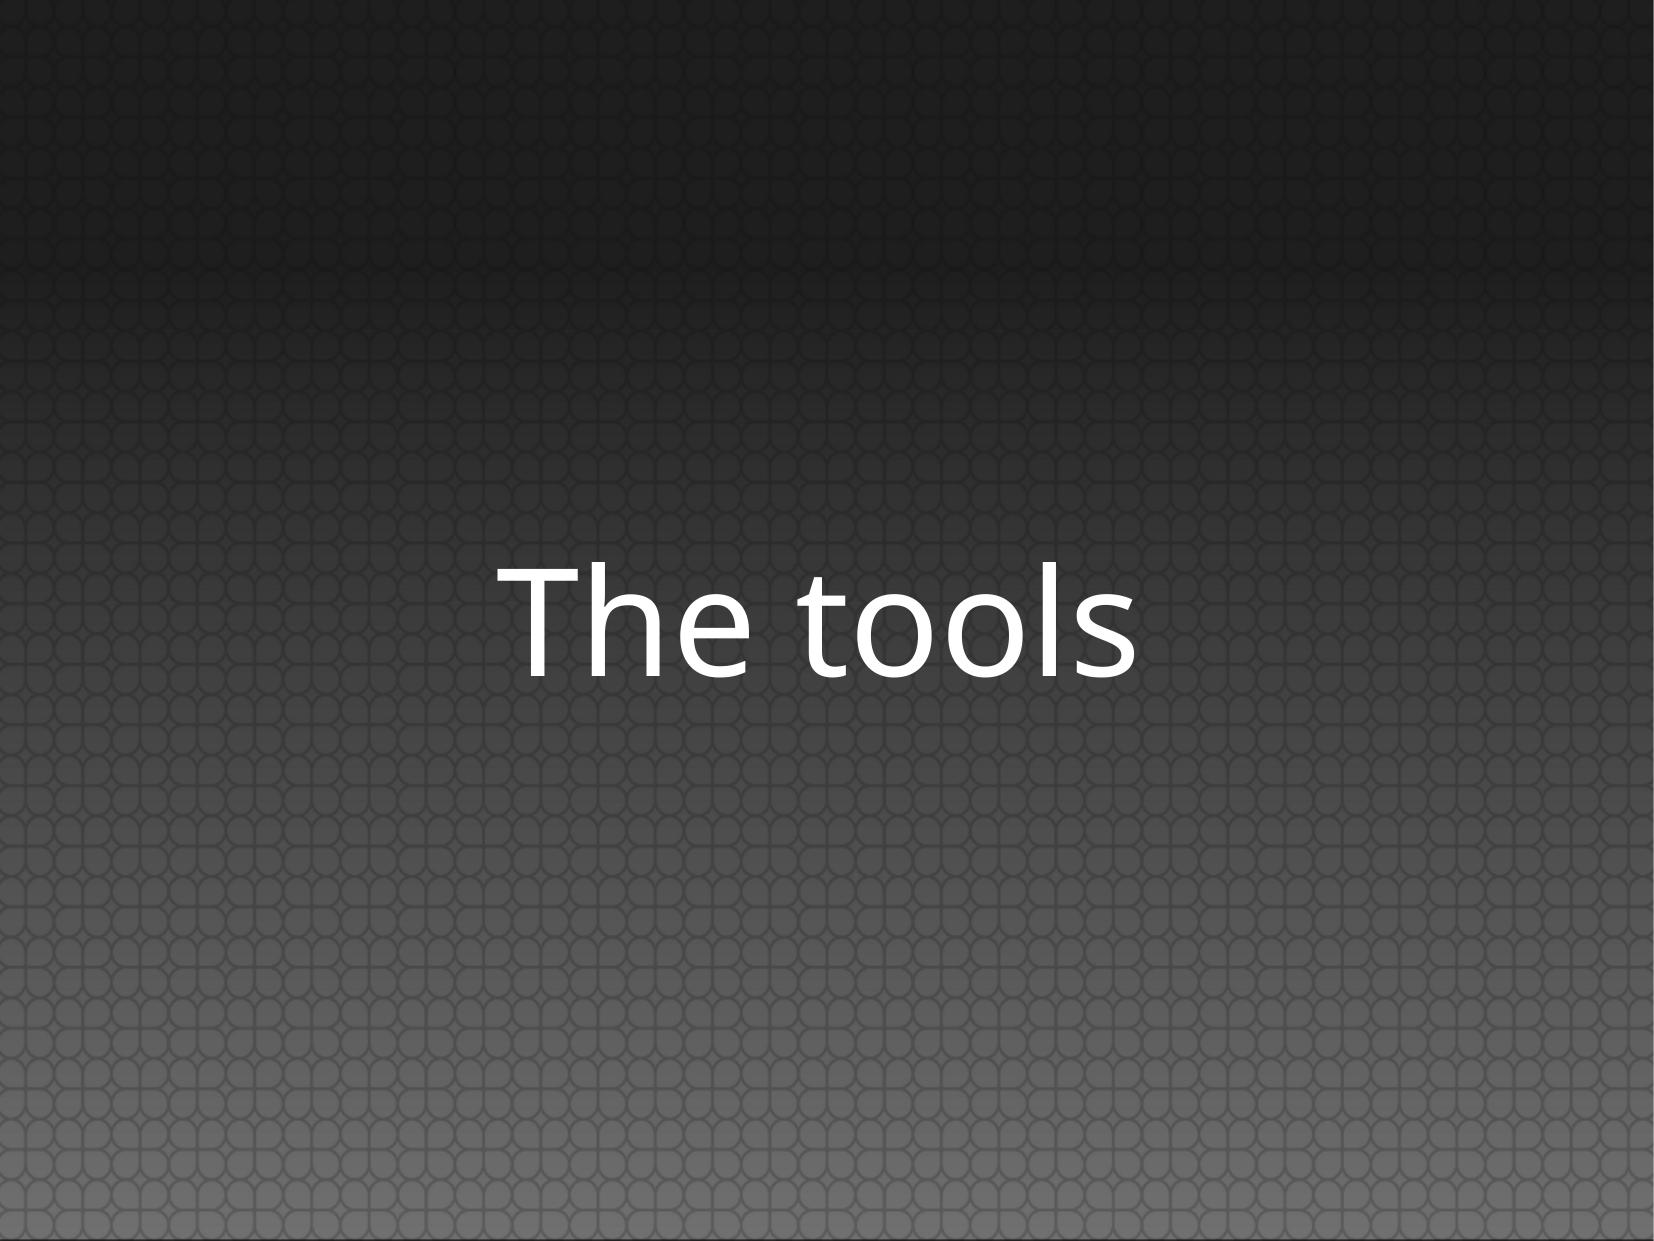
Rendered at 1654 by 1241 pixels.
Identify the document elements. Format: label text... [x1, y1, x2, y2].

title The tools [75, 525, 1564, 713]
picture [0, 0, 1654, 1241]
